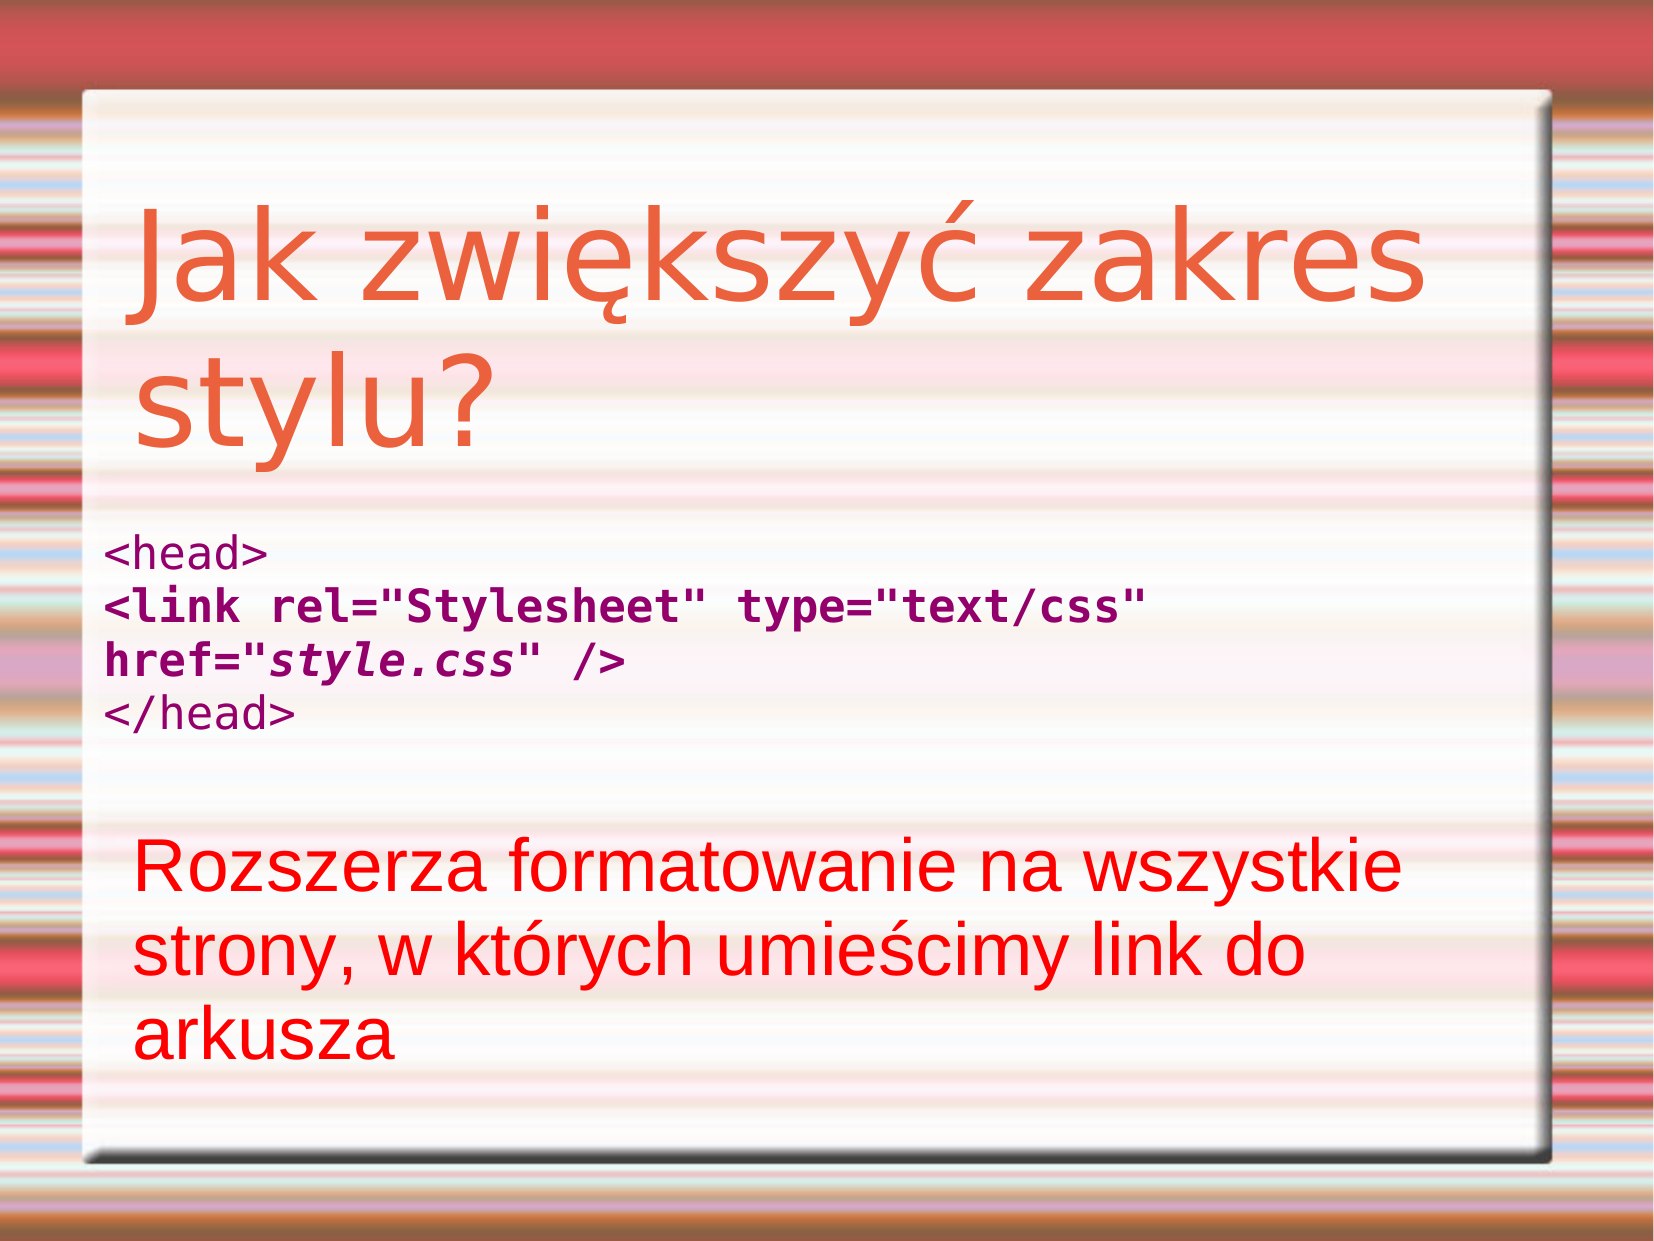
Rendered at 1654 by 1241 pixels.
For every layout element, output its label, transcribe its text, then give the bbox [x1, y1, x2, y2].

picture [0, 0, 1654, 1241]
text_box Rozszerza formatowanie na wszystkie strony, w których umieścimy link do arkusza [118, 816, 1536, 1084]
text_box Jak zwiększyć zakres stylu? [118, 177, 1477, 484]
text_box <head> <link rel="Stylesheet" type="text/css" href="style.css" /> </head> [88, 519, 1506, 748]
